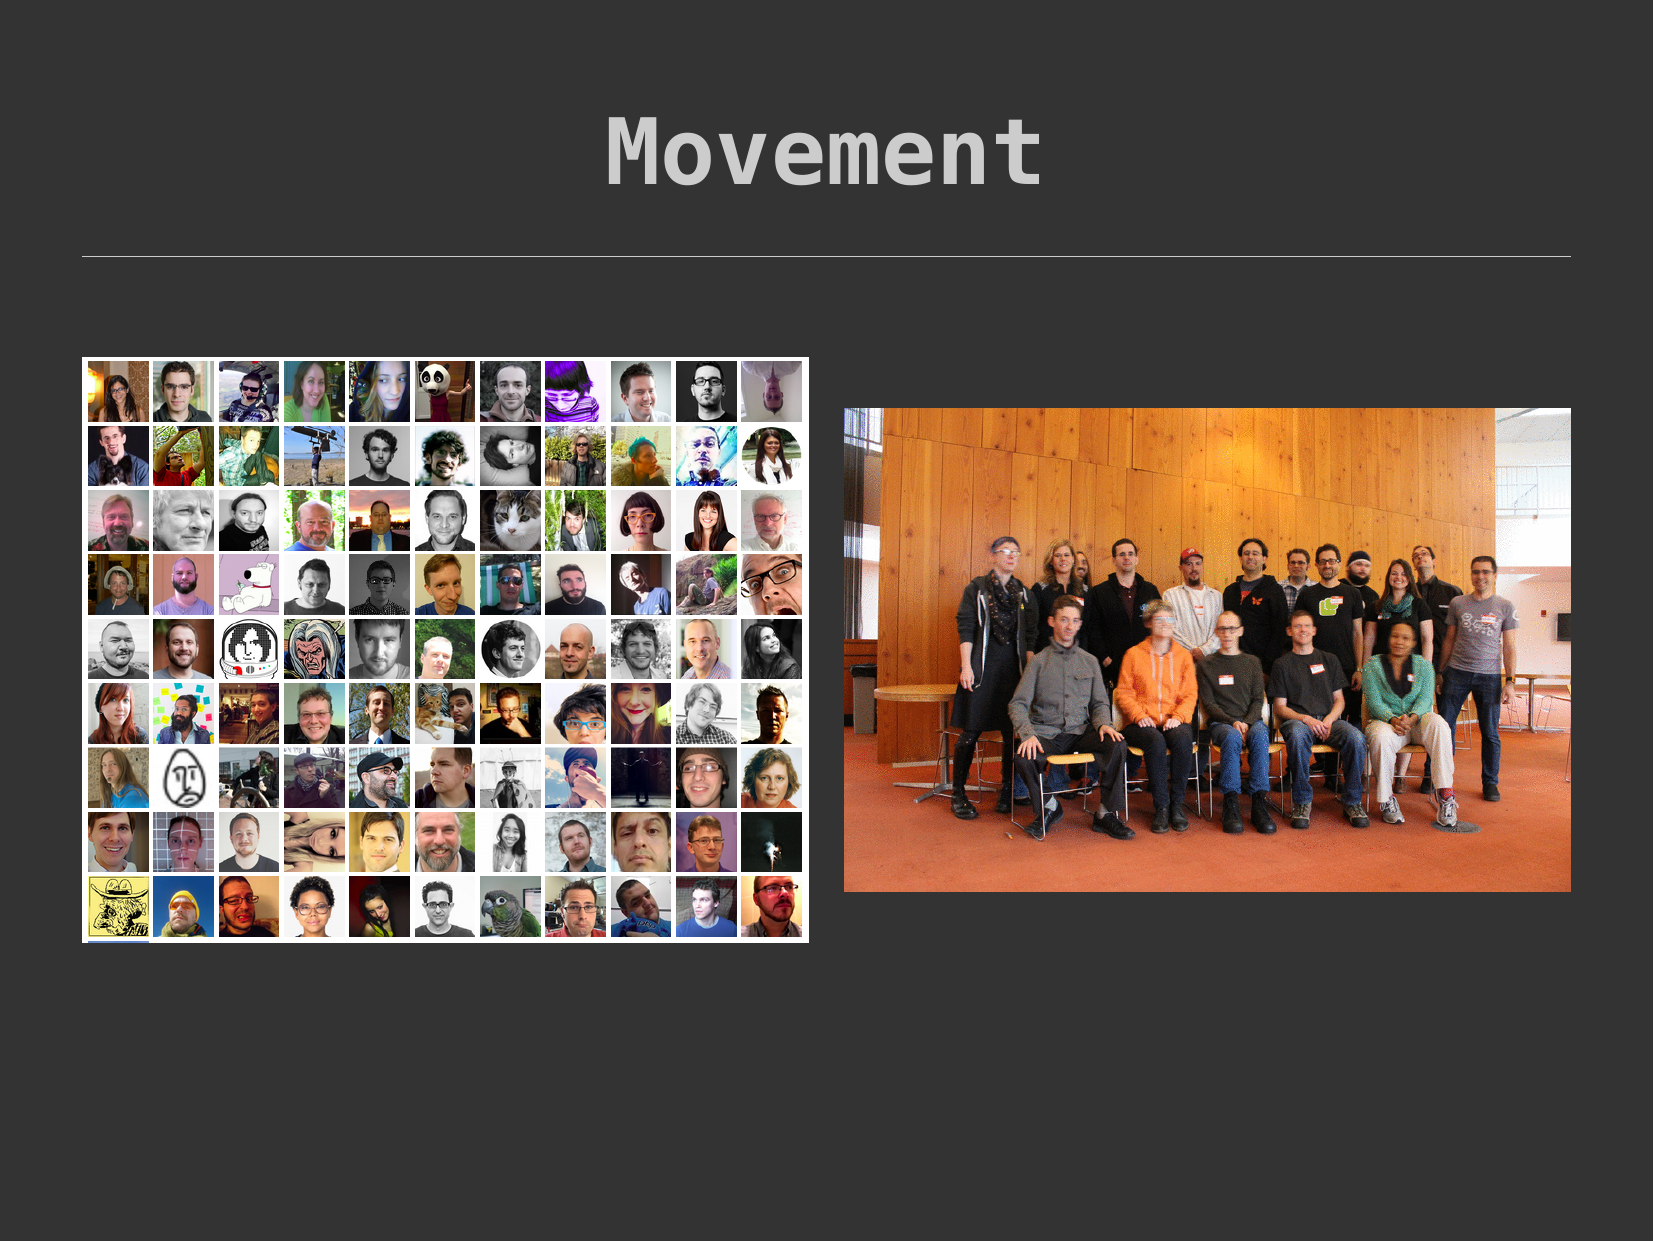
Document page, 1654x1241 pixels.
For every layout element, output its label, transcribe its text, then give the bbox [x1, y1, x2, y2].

picture [844, 408, 1571, 892]
picture [82, 357, 809, 943]
title Movement [82, 49, 1571, 257]
